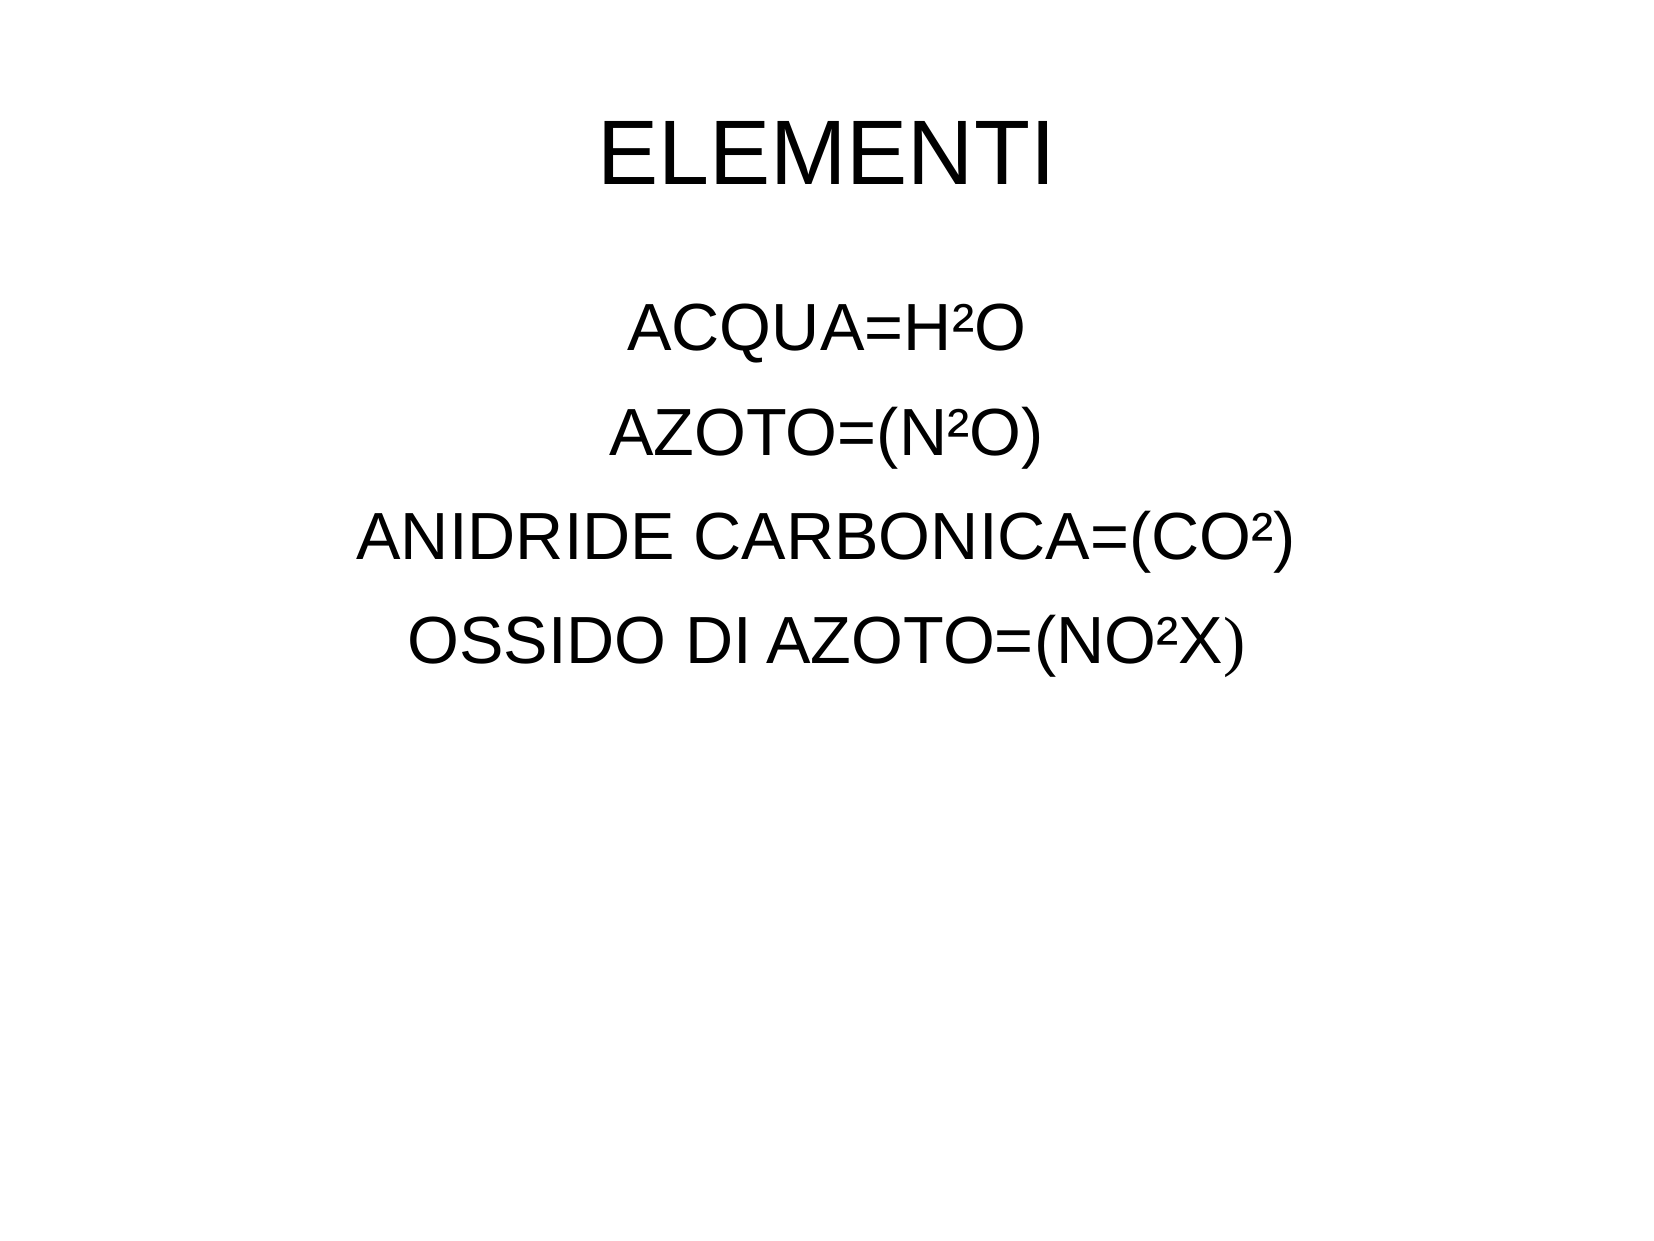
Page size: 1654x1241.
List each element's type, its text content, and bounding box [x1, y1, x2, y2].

title ELEMENTI [82, 49, 1571, 257]
list ACQUA=H²O AZOTO=(N²O) ANIDRIDE CARBONICA=(CO²) OSSIDO DI AZOTO=(NO²X) [82, 290, 1571, 1109]
